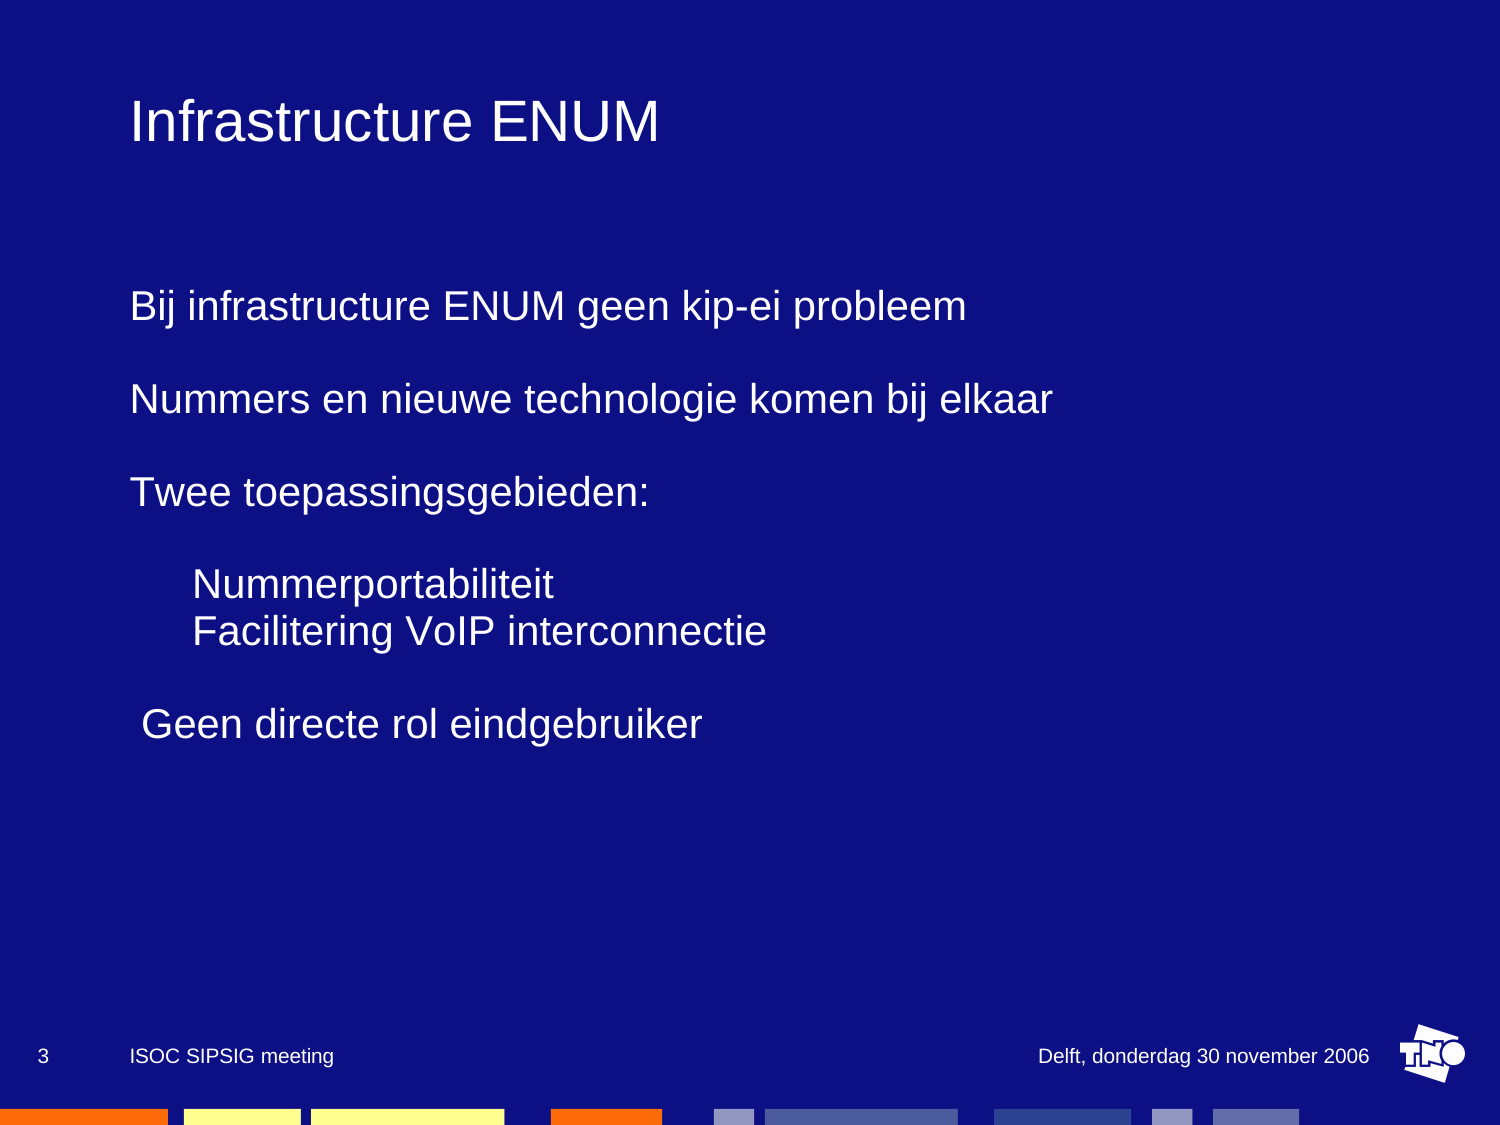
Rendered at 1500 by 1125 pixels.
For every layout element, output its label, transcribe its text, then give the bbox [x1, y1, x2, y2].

text_box Bij infrastructure ENUM geen kip-ei probleem Nummers en nieuwe technologie komen bij elkaar Twee toepassingsgebieden: Nummerportabiliteit Facilitering VoIP interconnectie Geen directe rol eindgebruiker [129, 235, 1388, 941]
picture [1400, 1024, 1465, 1083]
title Infrastructure ENUM [129, 88, 1370, 223]
